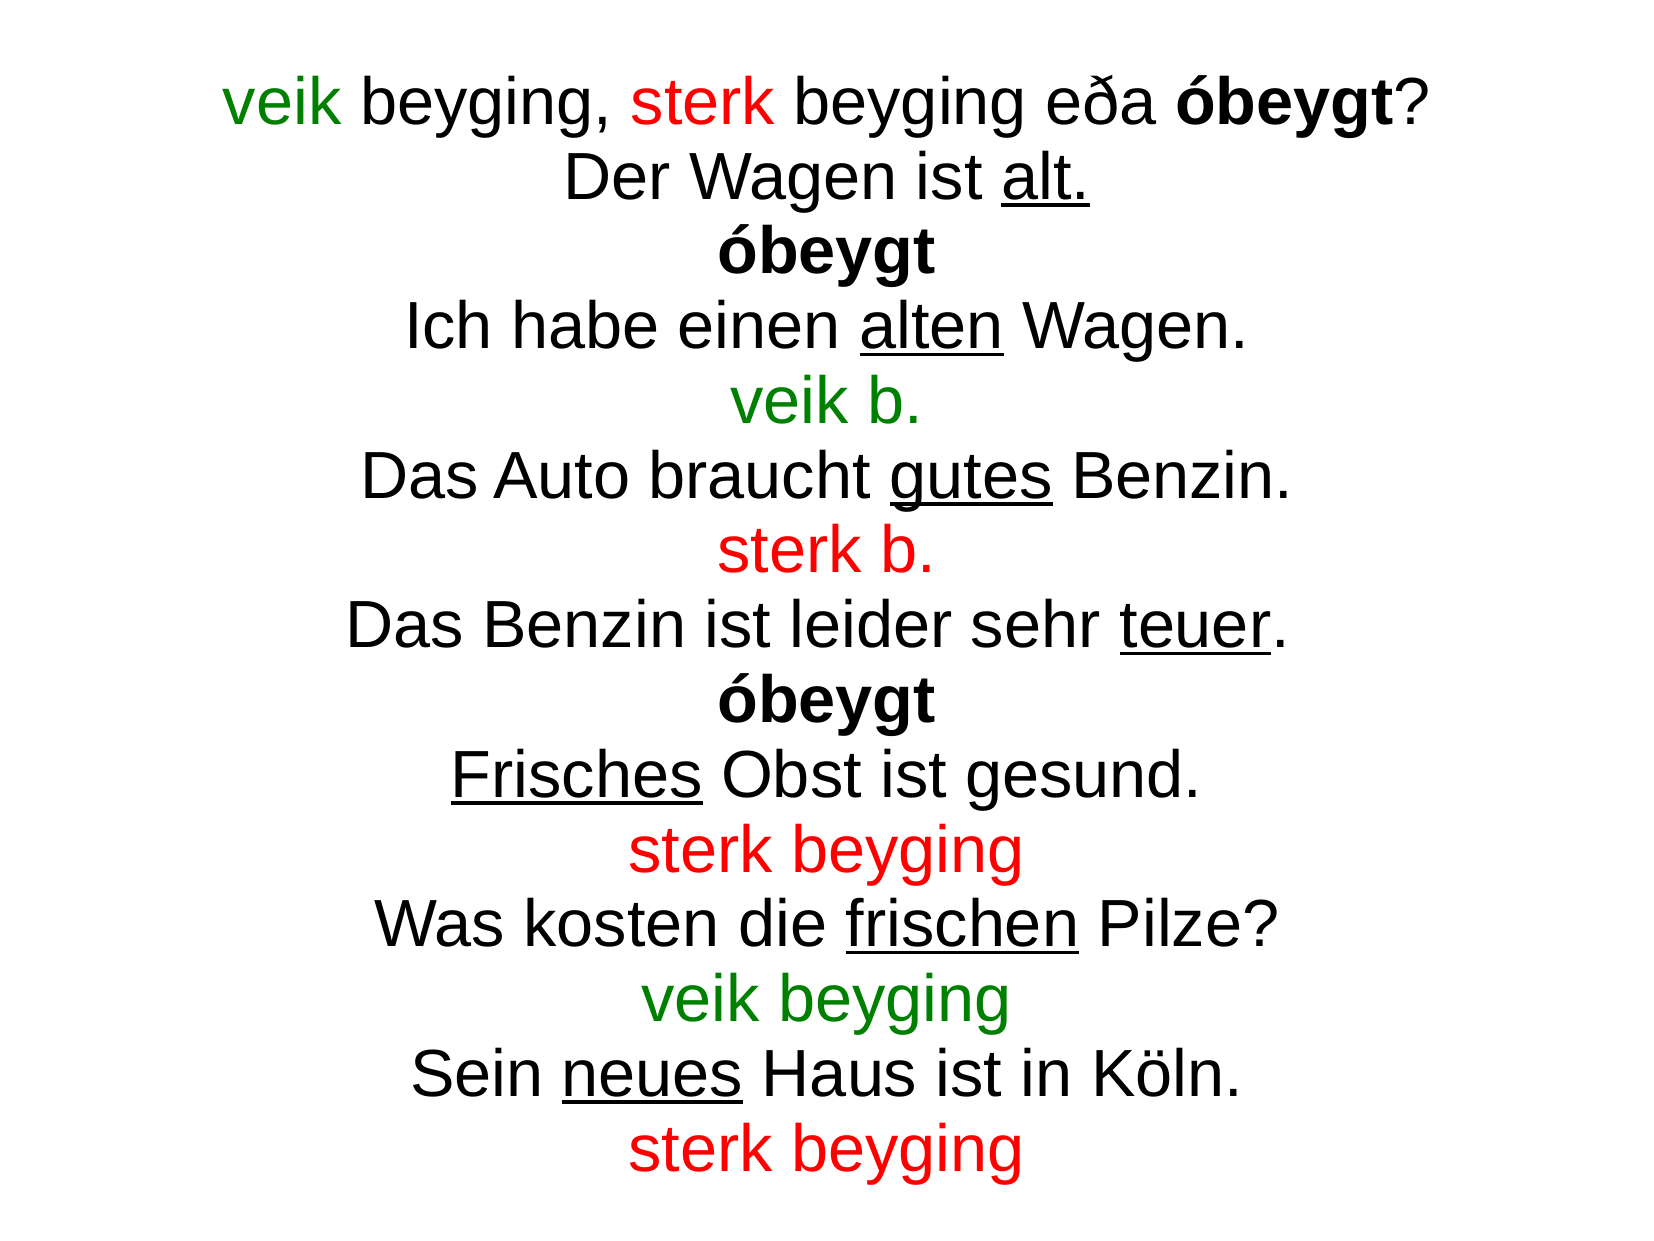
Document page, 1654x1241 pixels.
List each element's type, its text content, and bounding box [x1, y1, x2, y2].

text_box veik beyging, sterk beyging eða óbeygt? Der Wagen ist alt. óbeygt Ich habe einen alten Wagen. veik b. Das Auto braucht gutes Benzin. sterk b. Das Benzin ist leider sehr teuer. óbeygt Frisches Obst ist gesund. sterk beyging Was kosten die frischen Pilze? veik beyging Sein neues Haus ist in Köln. sterk beyging [82, 63, 1571, 1241]
